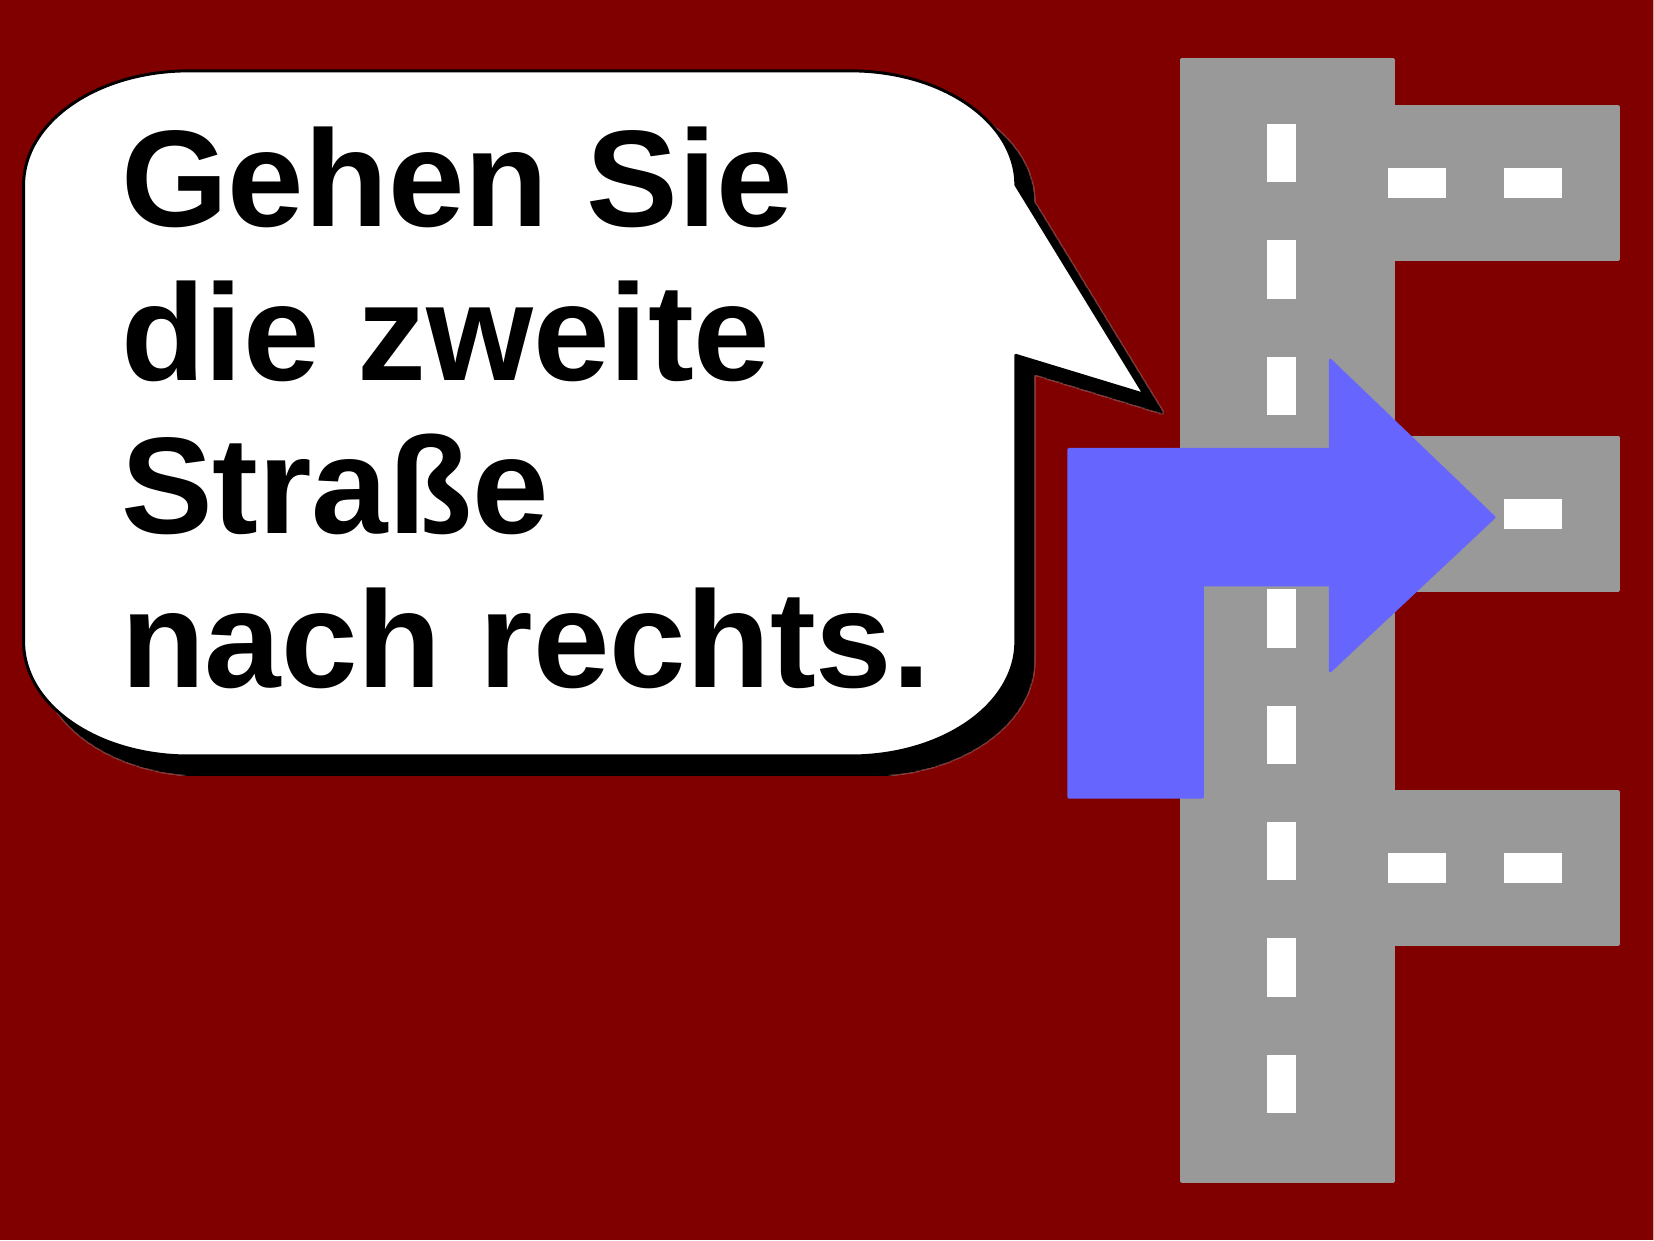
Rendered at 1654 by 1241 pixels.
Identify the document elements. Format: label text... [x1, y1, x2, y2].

text_box [23, 70, 964, 756]
text_box [1068, 59, 1619, 1182]
text_box [1016, 185, 1145, 395]
text_box Gehen Sie die zweite Straße nach rechts. [106, 94, 1016, 725]
